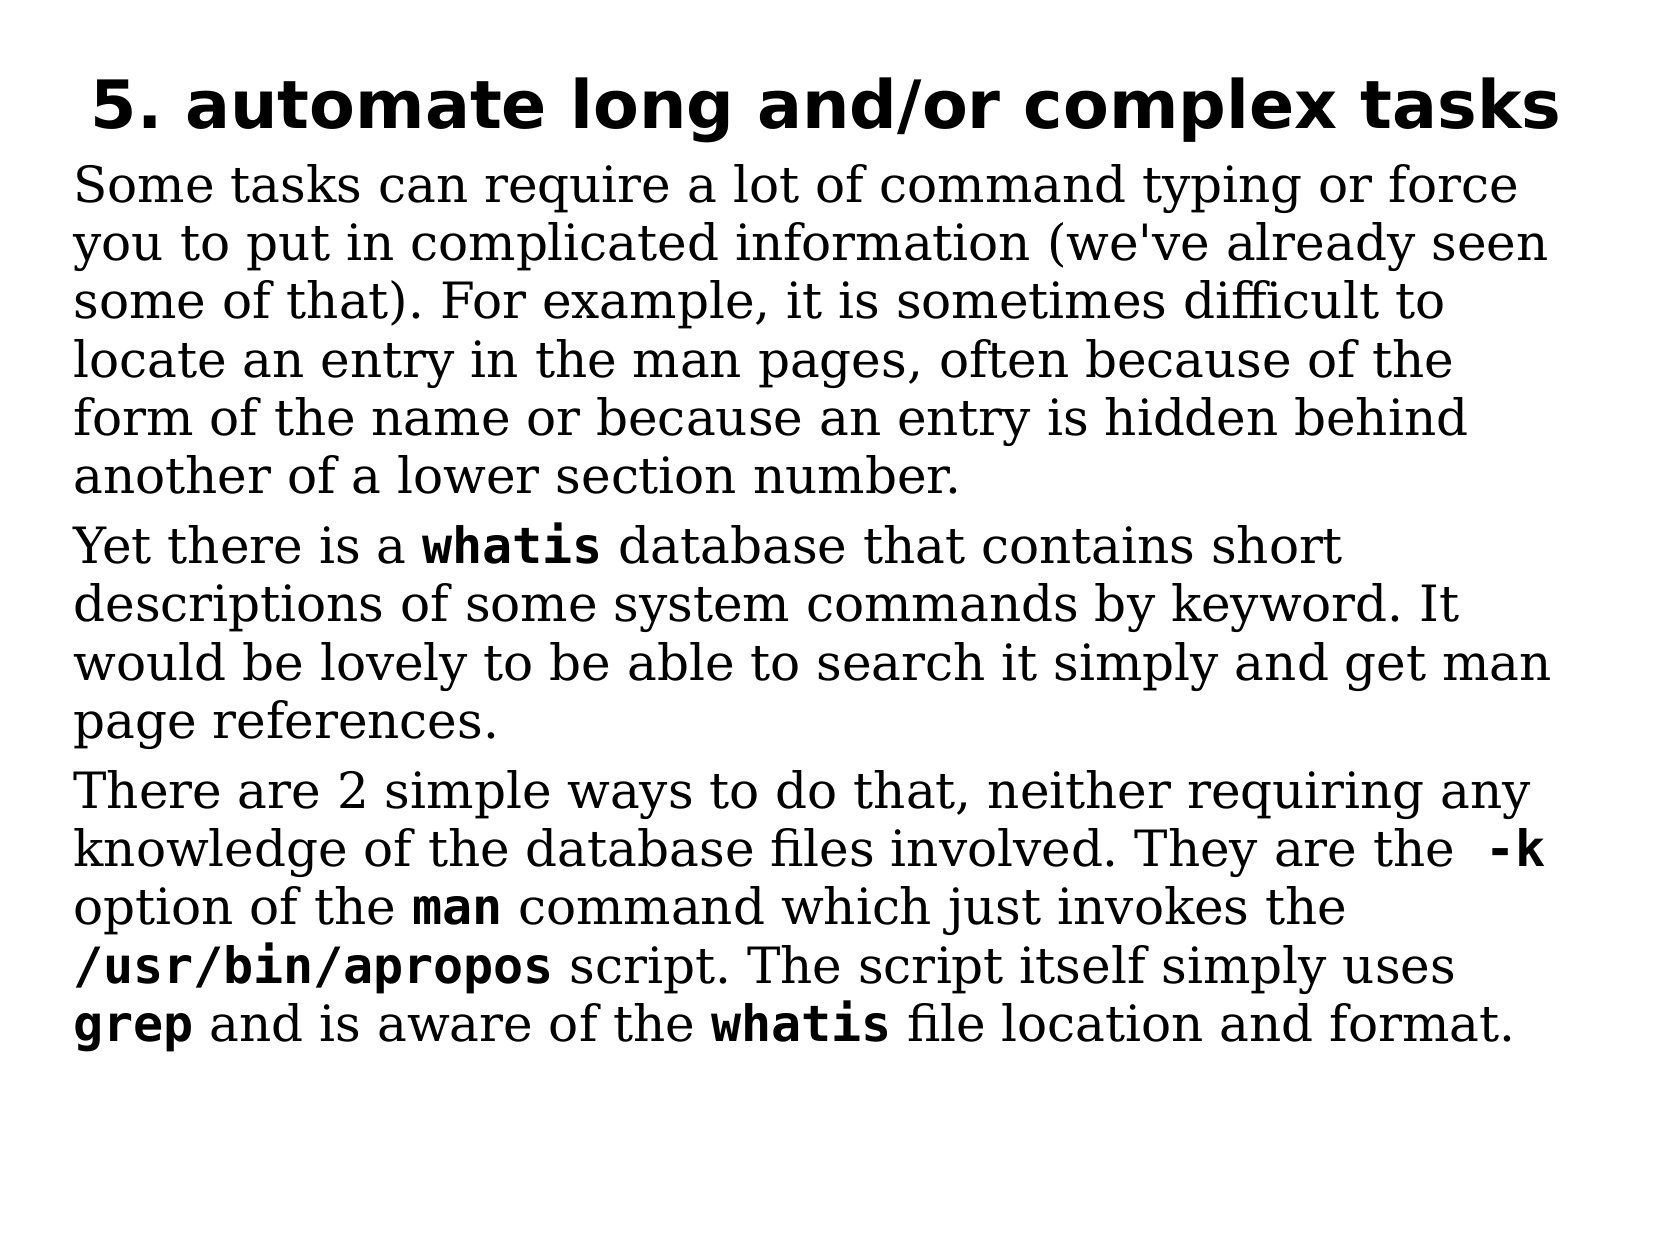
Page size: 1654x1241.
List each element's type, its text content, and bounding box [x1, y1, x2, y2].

text_box 5. automate long and/or complex tasks Some tasks can require a lot of command typing or force you to put in complicated information (we've already seen some of that). For example, it is sometimes difficult to locate an entry in the man pages, often because of the form of the name or because an entry is hidden behind another of a lower section number. Yet there is a whatis database that contains short descriptions of some system commands by keyword. It would be lovely to be able to search it simply and get man page references. There are 2 simple ways to do that, neither requiring any knowledge of the database files involved. They are the -k option of the man command which just invokes the /usr/bin/apropos script. The script itself simply uses grep and is aware of the whatis file location and format. [59, 59, 1595, 1061]
